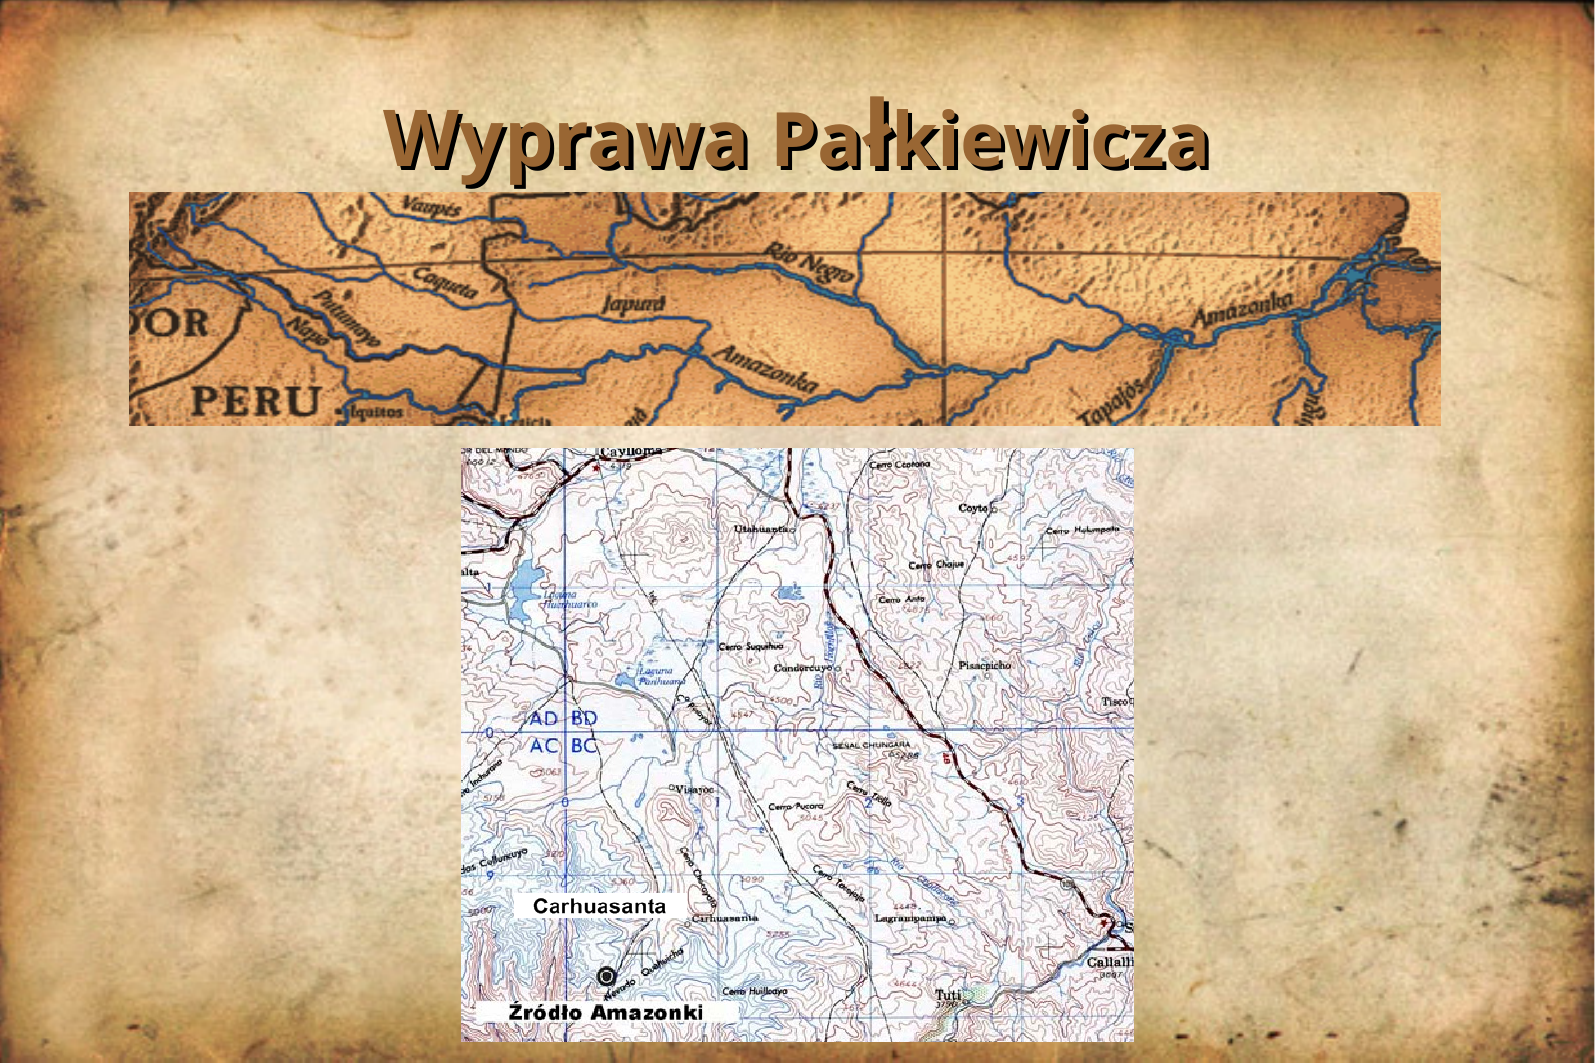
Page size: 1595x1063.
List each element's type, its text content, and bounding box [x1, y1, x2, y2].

title Wyprawa Pałkiewicza [79, 42, 1515, 220]
picture [0, 0, 1595, 1063]
